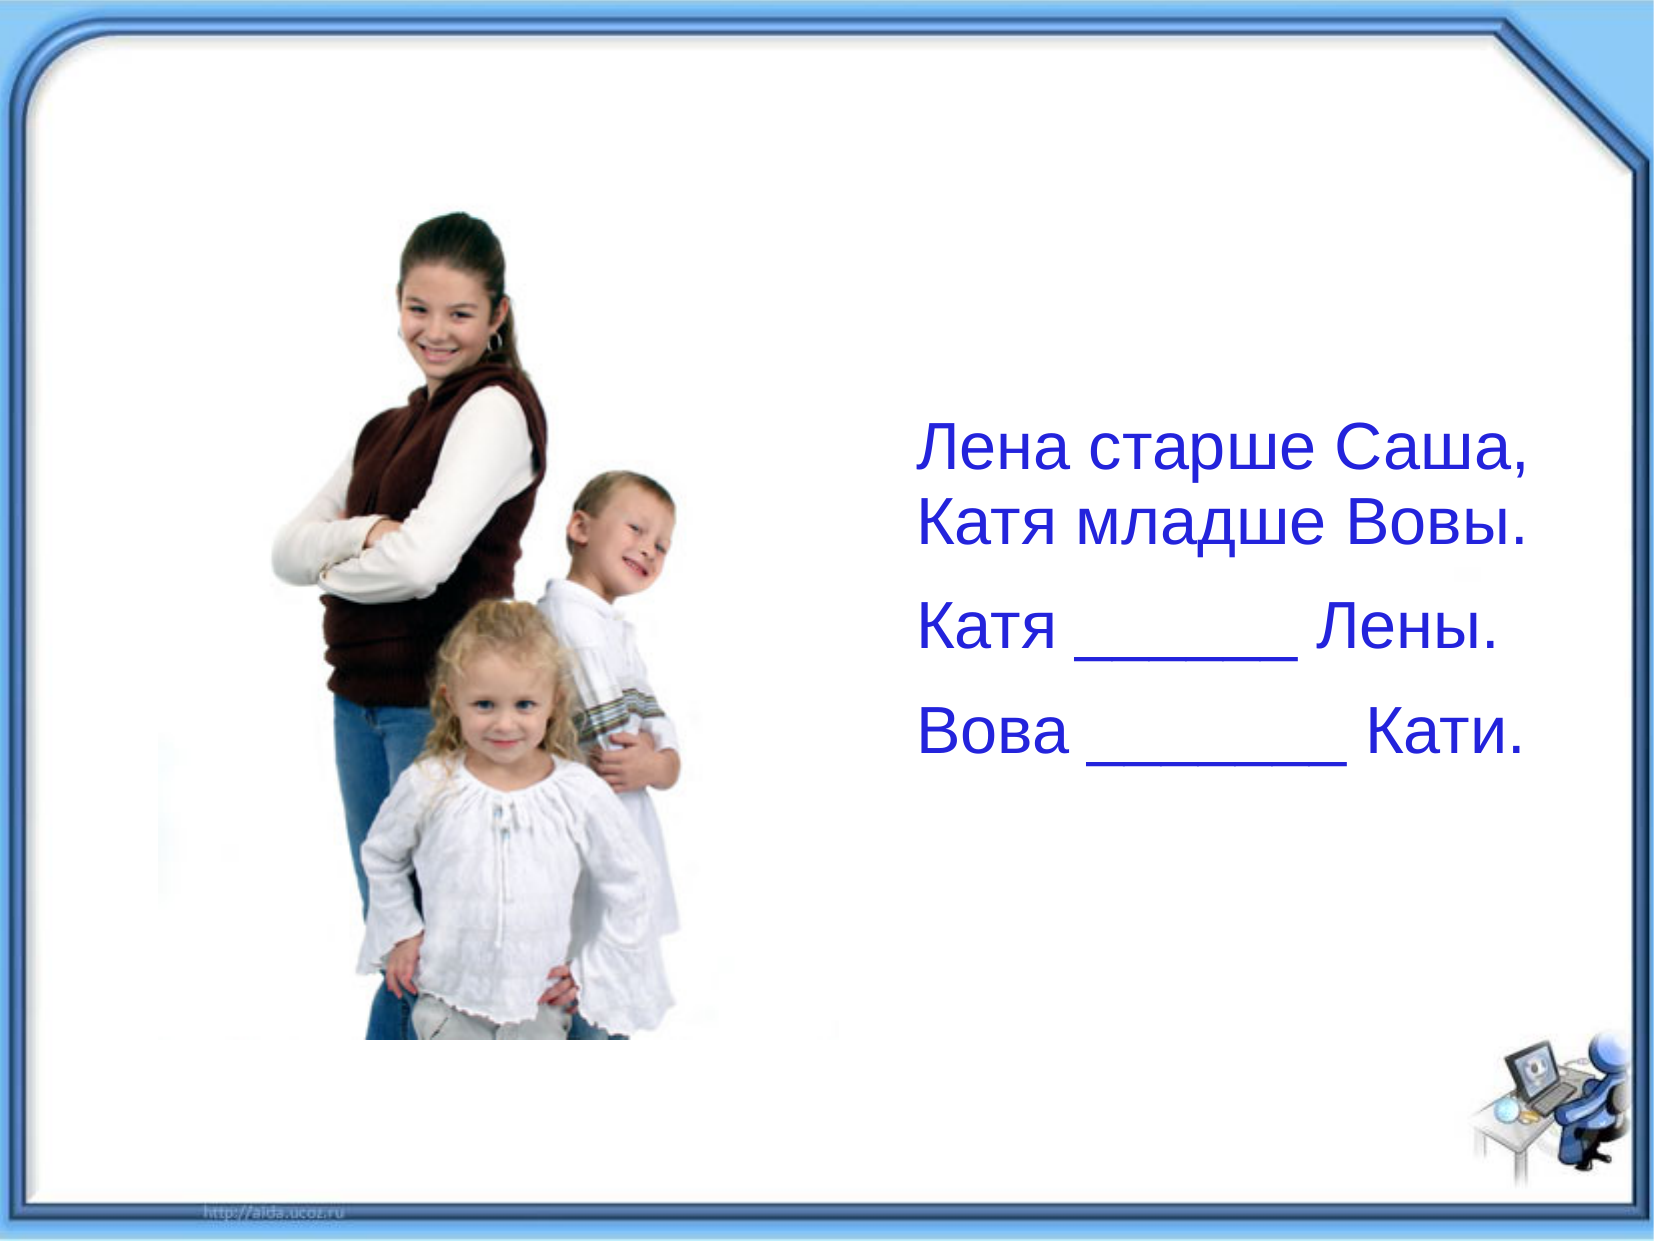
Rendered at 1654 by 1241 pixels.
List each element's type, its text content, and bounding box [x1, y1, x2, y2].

picture [0, 0, 1654, 1241]
list Лена старше Саша, Катя младше Вовы. Катя ______ Лены. Вова _______ Кати. [845, 200, 1572, 1010]
